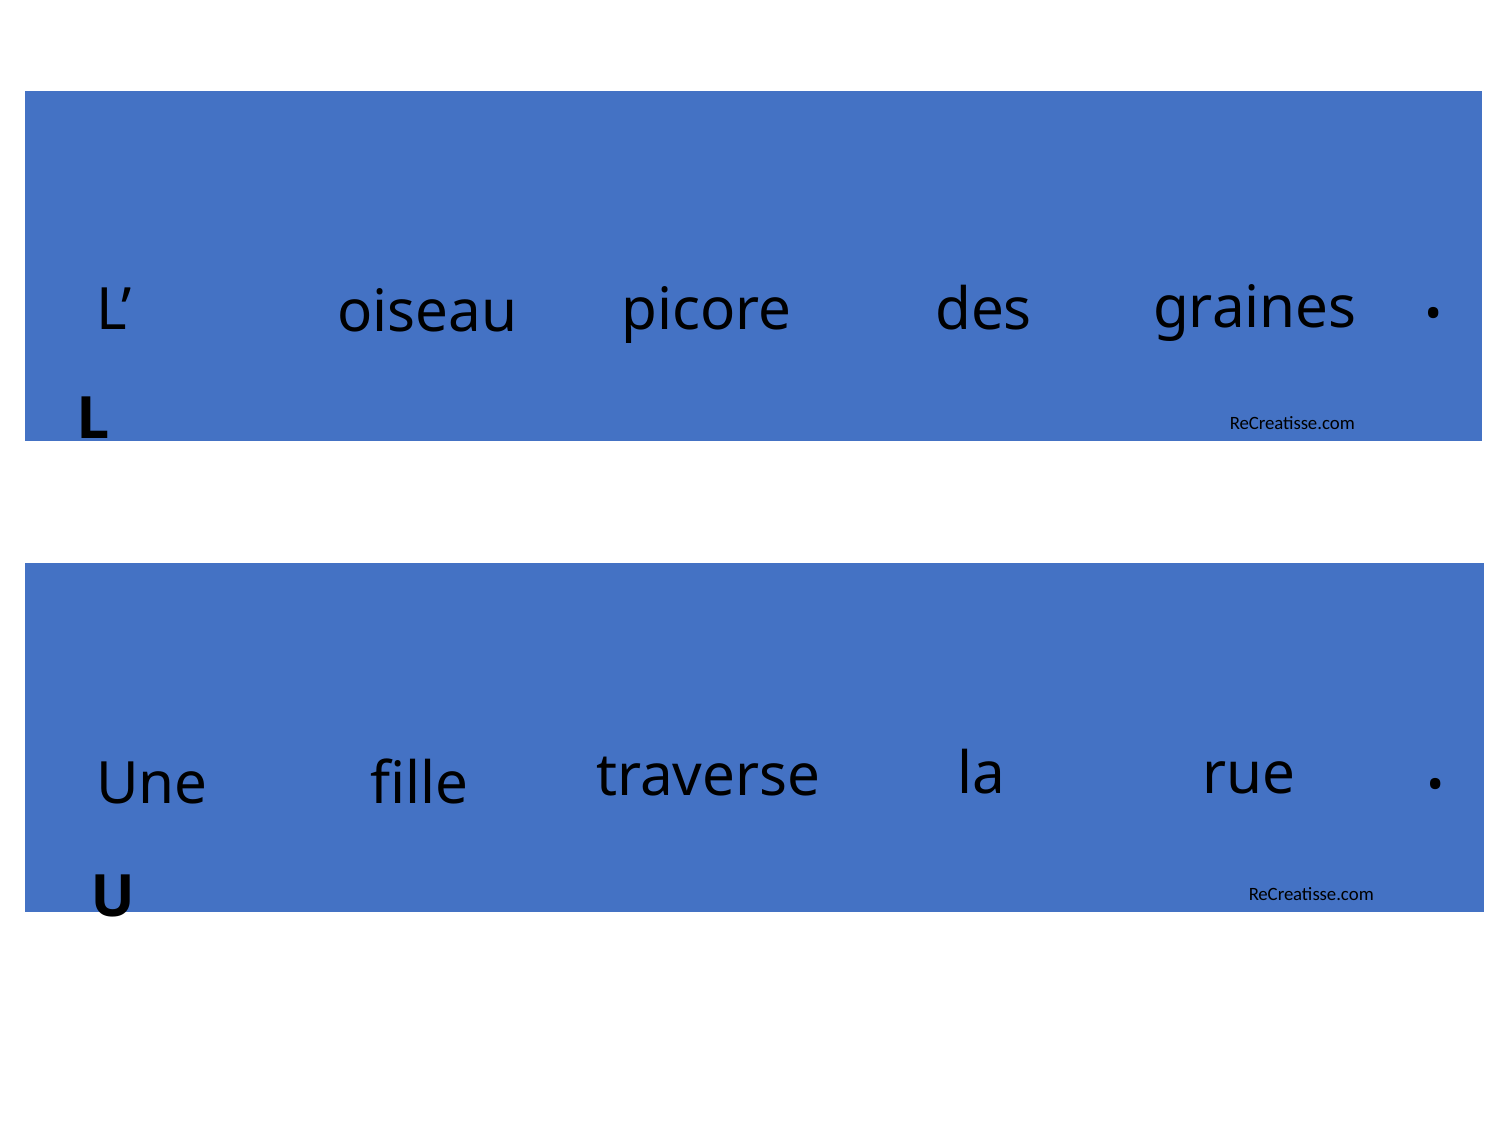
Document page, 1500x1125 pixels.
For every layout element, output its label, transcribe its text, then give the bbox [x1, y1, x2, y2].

text_box ReCreatisse.com [1215, 403, 1370, 441]
table_header [299, 91, 573, 441]
table_header [1120, 91, 1392, 441]
text_box ReCreatisse.com [1234, 874, 1389, 912]
text_box des [921, 264, 1047, 349]
text_box graines [1138, 262, 1372, 347]
text_box rue [1188, 728, 1311, 813]
table_header [25, 91, 299, 441]
text_box . [1410, 698, 1462, 813]
text_box oiseau [322, 266, 532, 351]
table_header [1394, 563, 1484, 912]
text_box Une [81, 737, 223, 822]
table_header [25, 563, 299, 912]
table_header [573, 91, 846, 441]
text_box . [1407, 227, 1460, 342]
text_box picore [607, 264, 807, 349]
text_box fille [355, 737, 483, 822]
table_header [299, 563, 572, 912]
text_box U [76, 850, 150, 935]
table_header [846, 563, 1120, 912]
table_header [846, 91, 1120, 441]
table_header [1392, 91, 1482, 441]
text_box traverse [581, 730, 835, 815]
table_header [572, 563, 846, 912]
text_box L [62, 373, 125, 458]
text_box L’ [81, 264, 148, 349]
table_header [1120, 563, 1394, 912]
text_box la [943, 728, 1020, 813]
